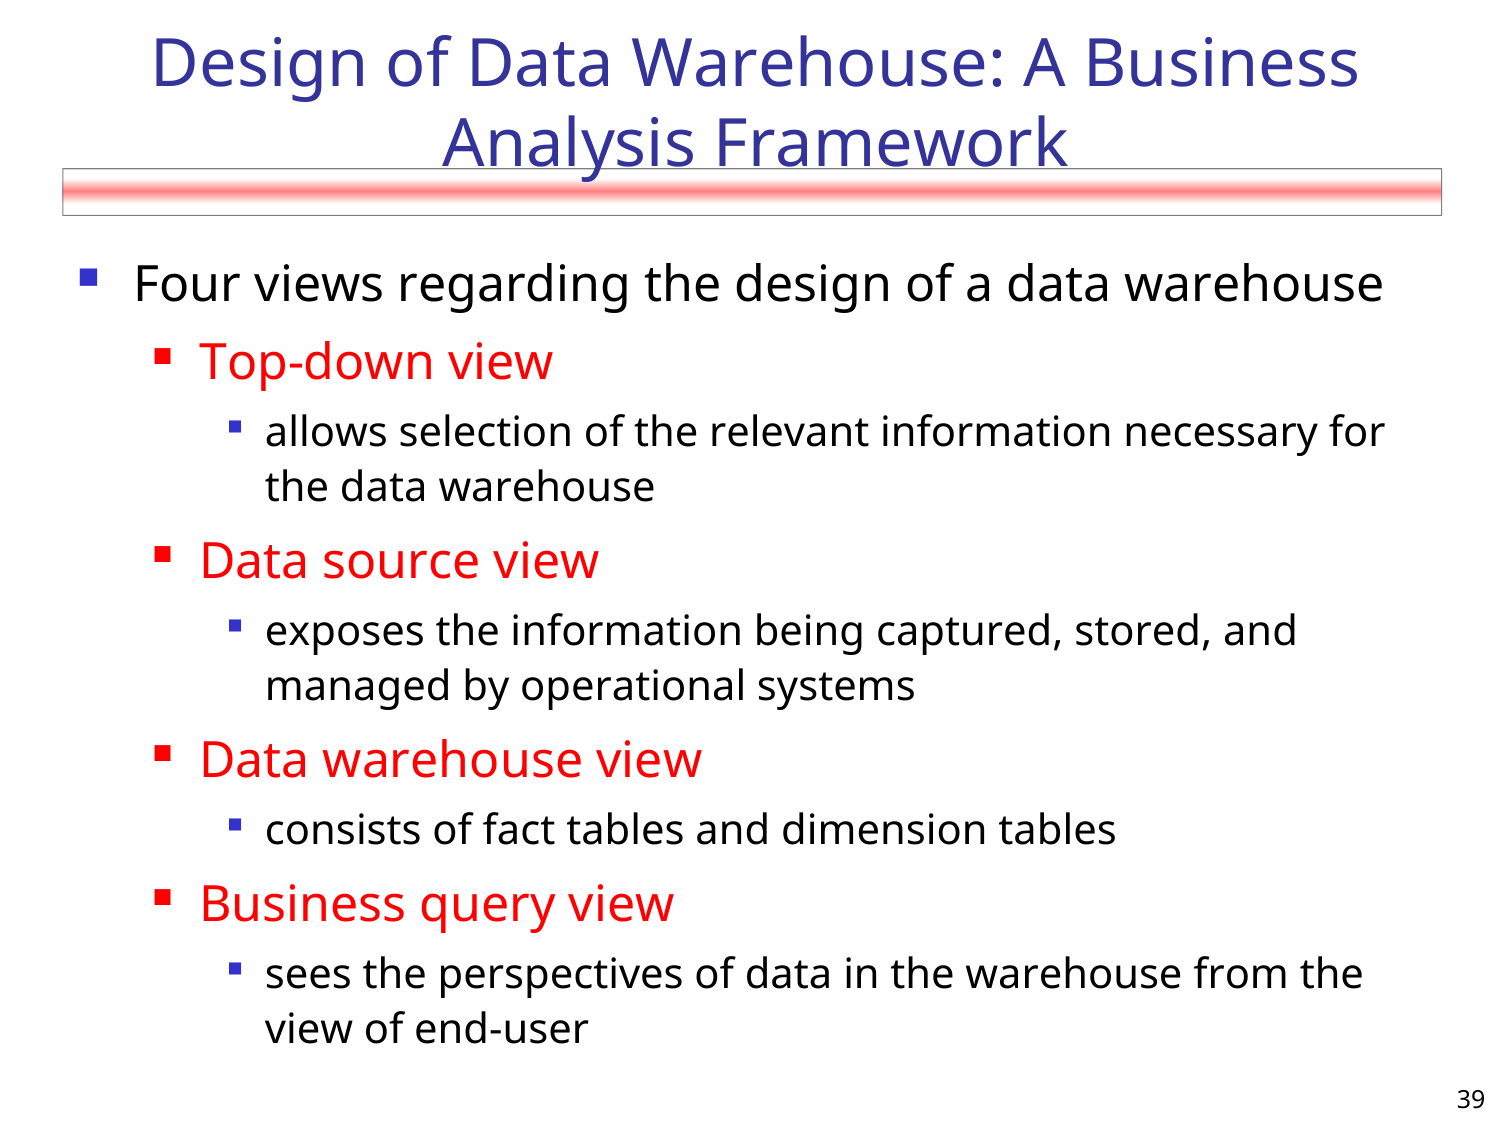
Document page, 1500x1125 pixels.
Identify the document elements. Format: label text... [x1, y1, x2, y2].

list Four views regarding the design of a data warehouse Top-down view allows selection of the relevant information necessary for the data warehouse Data source view exposes the information being captured, stored, and managed by operational systems Data warehouse view consists of fact tables and dimension tables Business query view sees the perspectives of data in the warehouse from the view of end-user [62, 237, 1426, 1125]
title Design of Data Warehouse: A Business Analysis Framework [99, 12, 1413, 188]
text_box <number> [1426, 1050, 1500, 1125]
